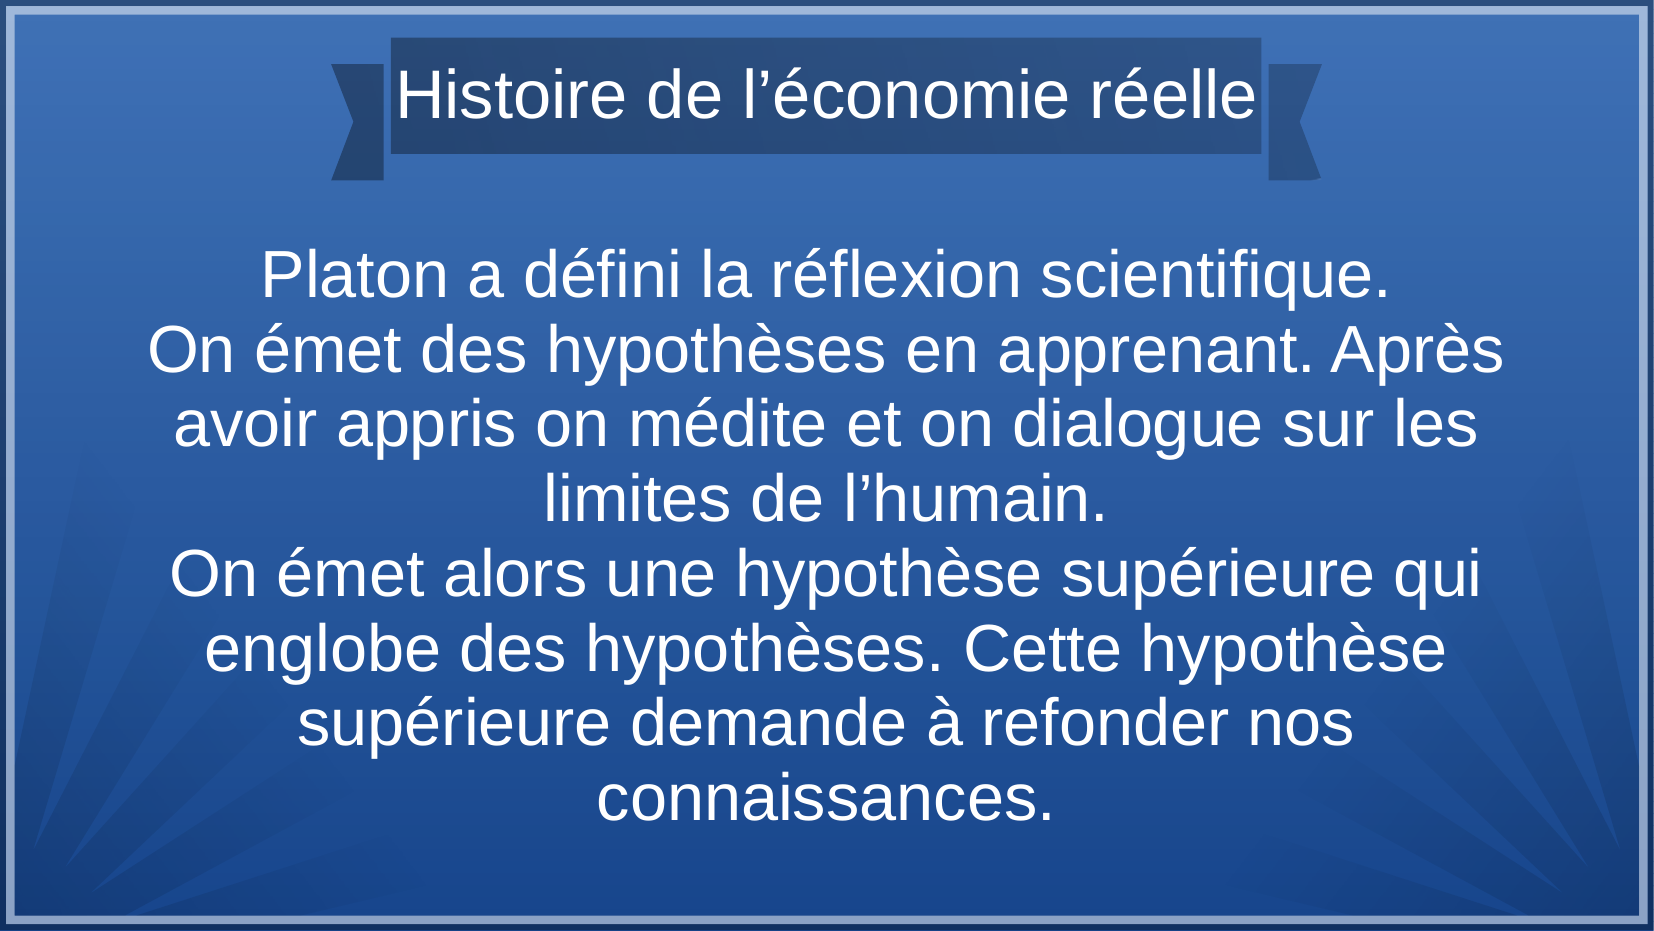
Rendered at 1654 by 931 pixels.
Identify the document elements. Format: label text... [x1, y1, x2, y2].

title Histoire de l’économie réelle [389, 35, 1264, 154]
subtitle Platon a défini la réflexion scientifique. On émet des hypothèses en apprenant. Après avoir appris on médite et on dialogue sur les limites de l’humain. On émet alors une hypothèse supérieure qui englobe des hypothèses. Cette hypothèse supérieure demande à refonder nos connaissances. [82, 224, 1571, 848]
